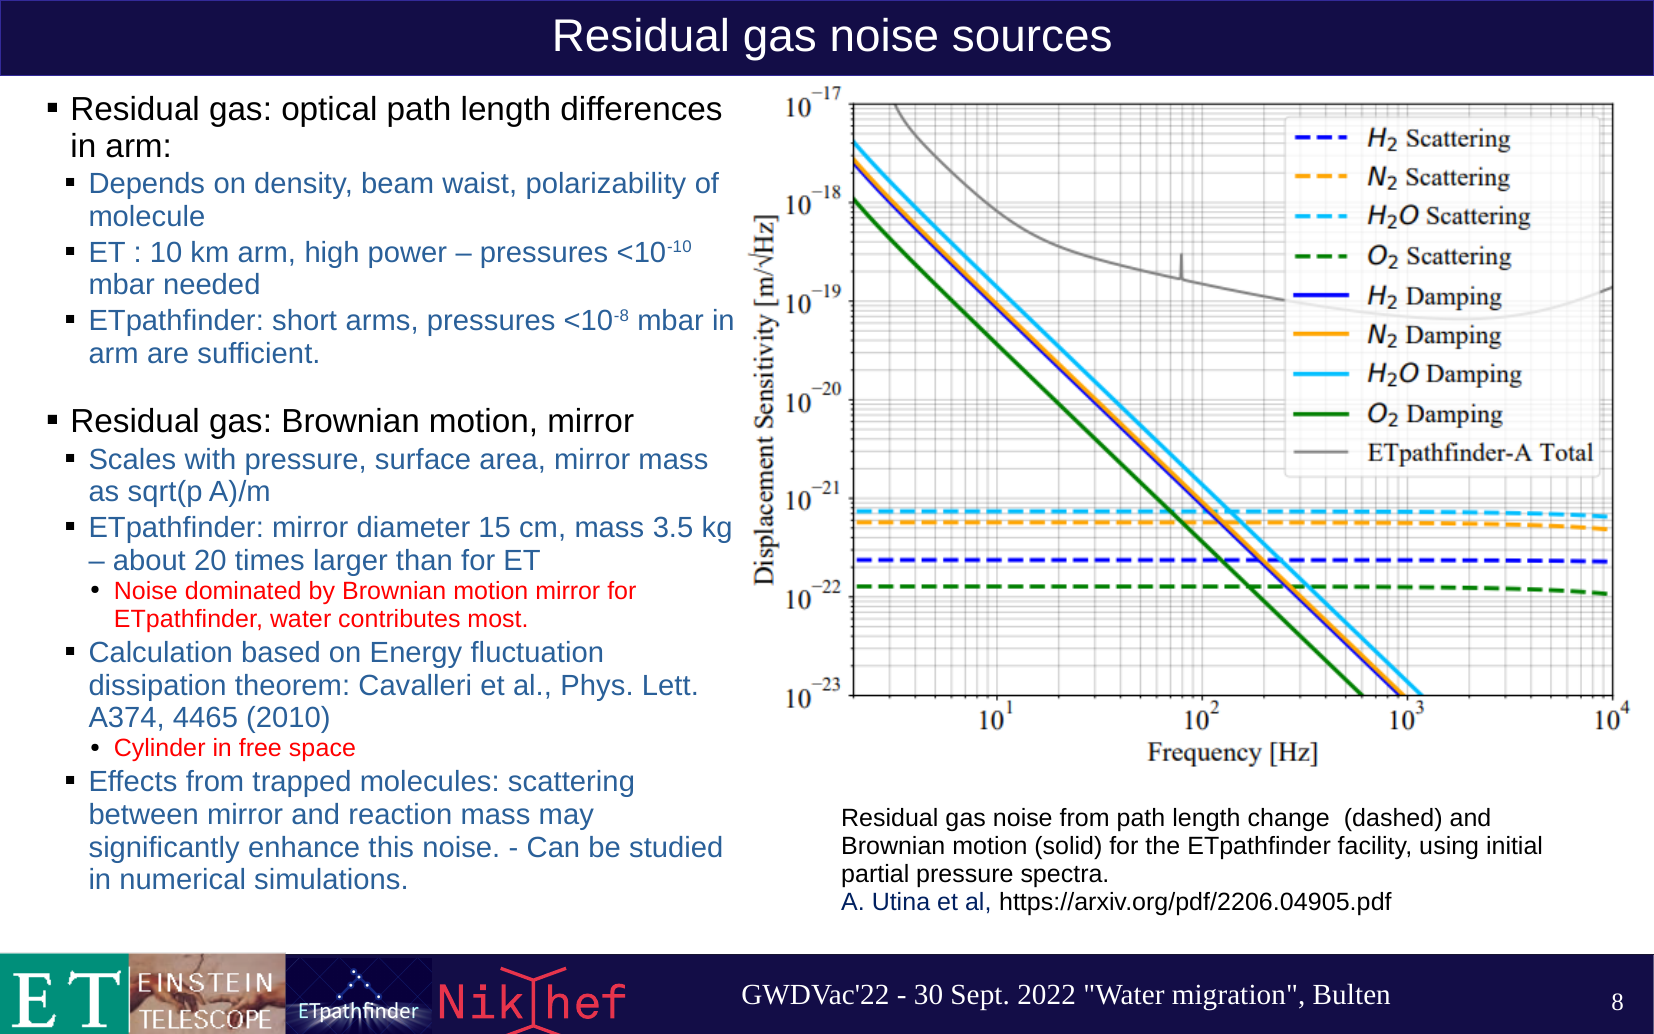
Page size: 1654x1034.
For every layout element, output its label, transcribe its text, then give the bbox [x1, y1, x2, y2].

picture [0, 951, 432, 1034]
picture [741, 78, 1648, 784]
title Residual gas noise sources [75, 1, 1591, 70]
list Residual gas: optical path length differences in arm: Depends on density, beam waist, polarizability of molecule ET : 10 km arm, high power – pressures <10-10 mbar needed ETpathfinder: short arms, pressures <10-8 mbar in arm are sufficient. Residual gas: Brownian motion, mirror Scales with pressure, surface area, mirror mass as sqrt(p A)/m ETpathfinder: mirror diameter 15 cm, mass 3.5 kg – about 20 times larger than for ET Noise dominated by Brownian motion mirror for ETpathfinder, water contributes most. Calculation based on Energy fluctuation dissipation theorem: Cavalleri et al., Phys. Lett. A374, 4465 (2010) Cylinder in free space Effects from trapped molecules: scattering between mirror and reaction mass may significantly enhance this noise. - Can be studied in numerical simulations. [45, 90, 736, 931]
text_box Residual gas noise from path length change (dashed) and Brownian motion (solid) for the ETpathfinder facility, using initial partial pressure spectra. A. Utina et al, https://arxiv.org/pdf/2206.04905.pdf [825, 795, 1591, 925]
